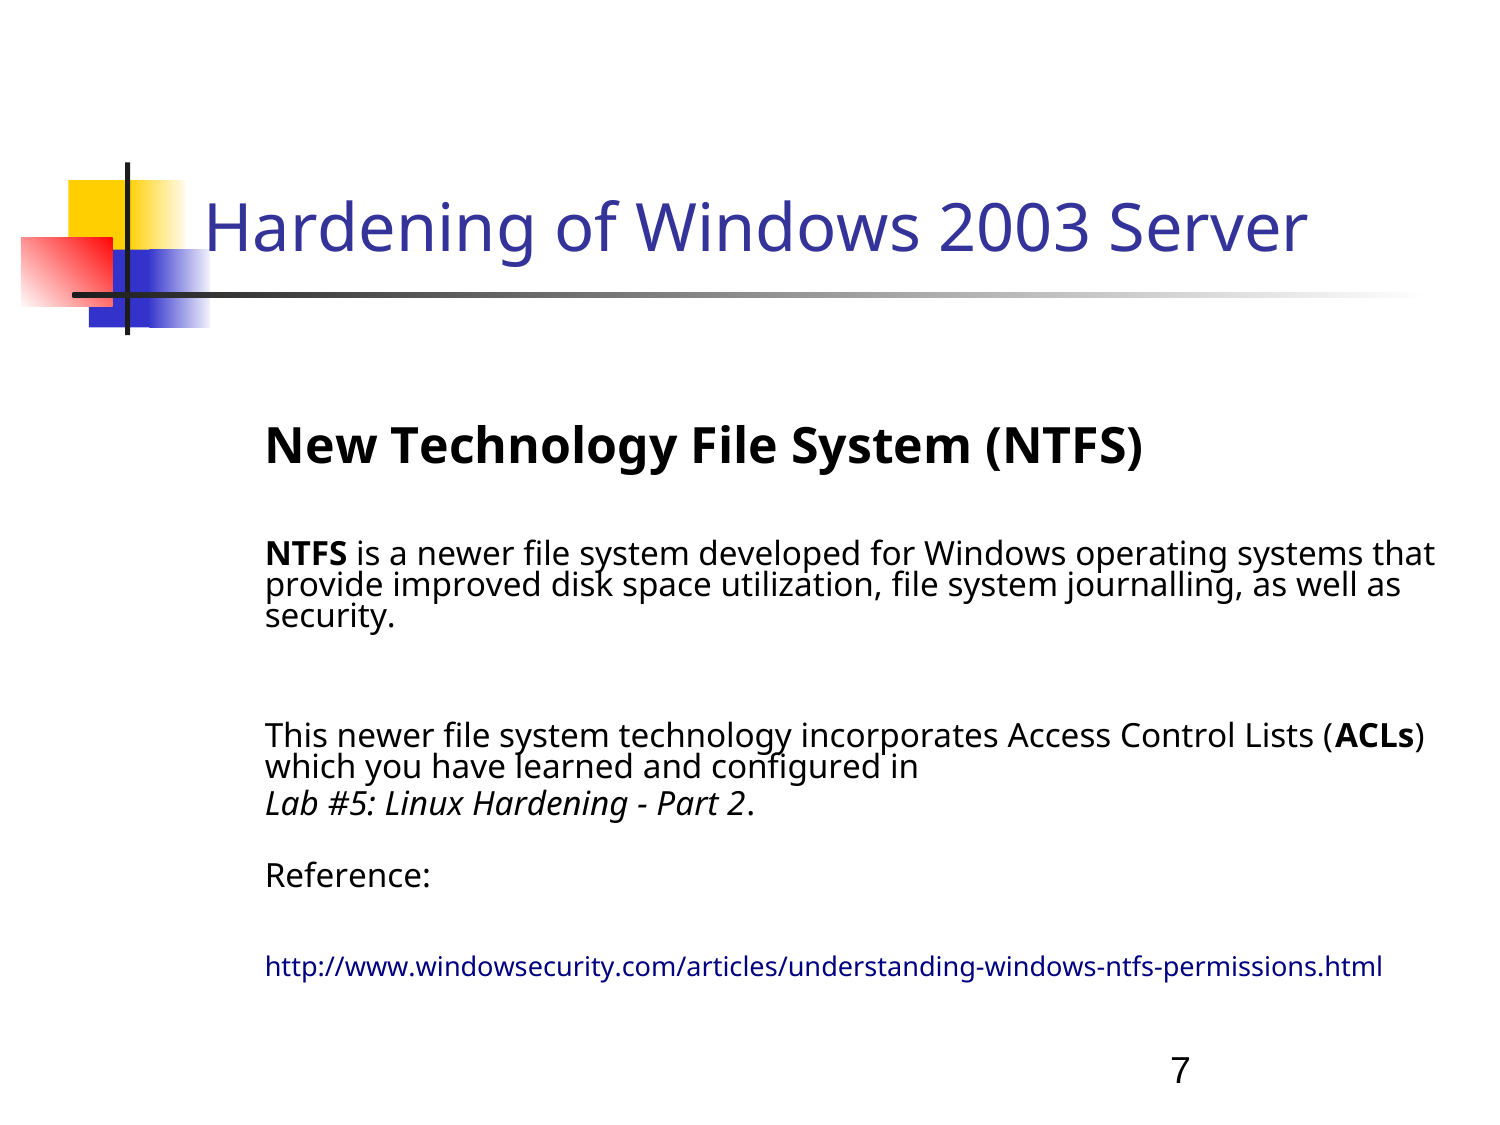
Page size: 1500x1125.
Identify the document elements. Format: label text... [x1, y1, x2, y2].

title Hardening of Windows 2003 Server [188, 35, 1468, 276]
list New Technology File System (NTFS) NTFS is a newer file system developed for Windows operating systems that provide improved disk space utilization, file system journalling, as well as security. This newer file system technology incorporates Access Control Lists (ACLs) which you have learned and configured in Lab #5: Linux Hardening - Part 2. Reference: http://www.windowsecurity.com/articles/understanding-windows-ntfs-permissions.html [193, 331, 1469, 1007]
